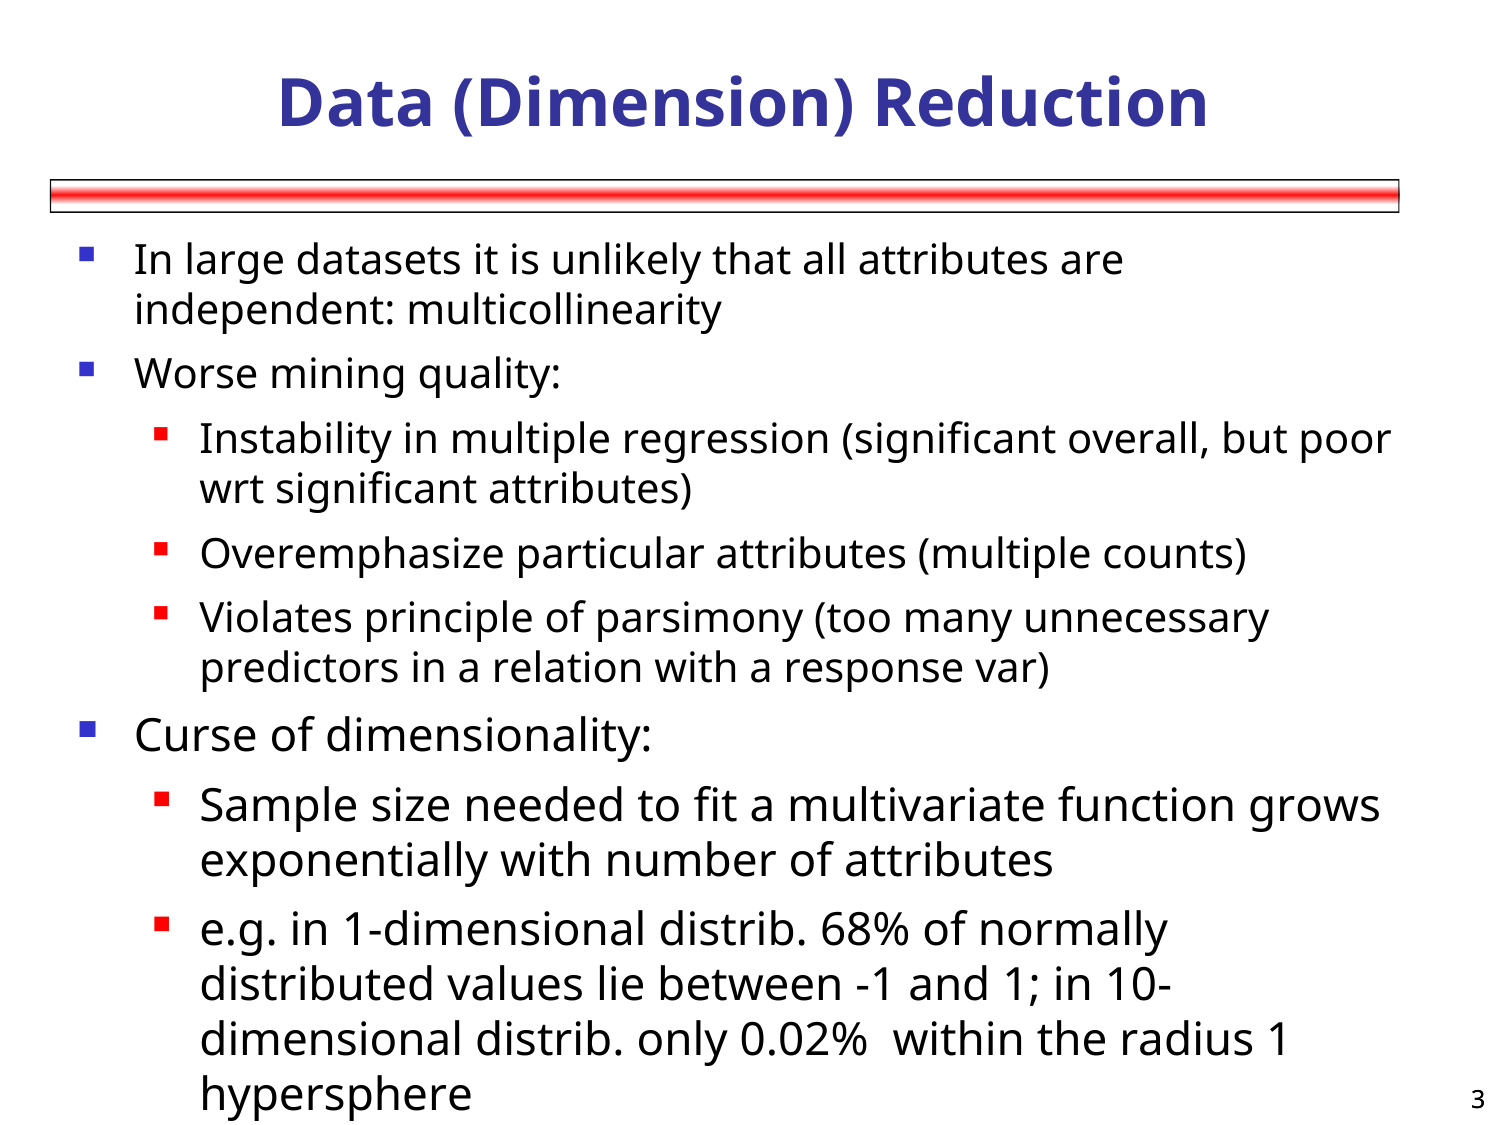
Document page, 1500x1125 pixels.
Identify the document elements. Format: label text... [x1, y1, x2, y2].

text_box <number> [1413, 1062, 1500, 1125]
list In large datasets it is unlikely that all attributes are independent: multicollinearity Worse mining quality: Instability in multiple regression (significant overall, but poor wrt significant attributes) Overemphasize particular attributes (multiple counts) Violates principle of parsimony (too many unnecessary predictors in a relation with a response var) Curse of dimensionality: Sample size needed to fit a multivariate function grows exponentially with number of attributes e.g. in 1-dimensional distrib. 68% of normally distributed values lie between -1 and 1; in 10-dimensional distrib. only 0.02% within the radius 1 hypersphere [62, 224, 1413, 1125]
title Data (Dimension) Reduction [24, 49, 1463, 150]
